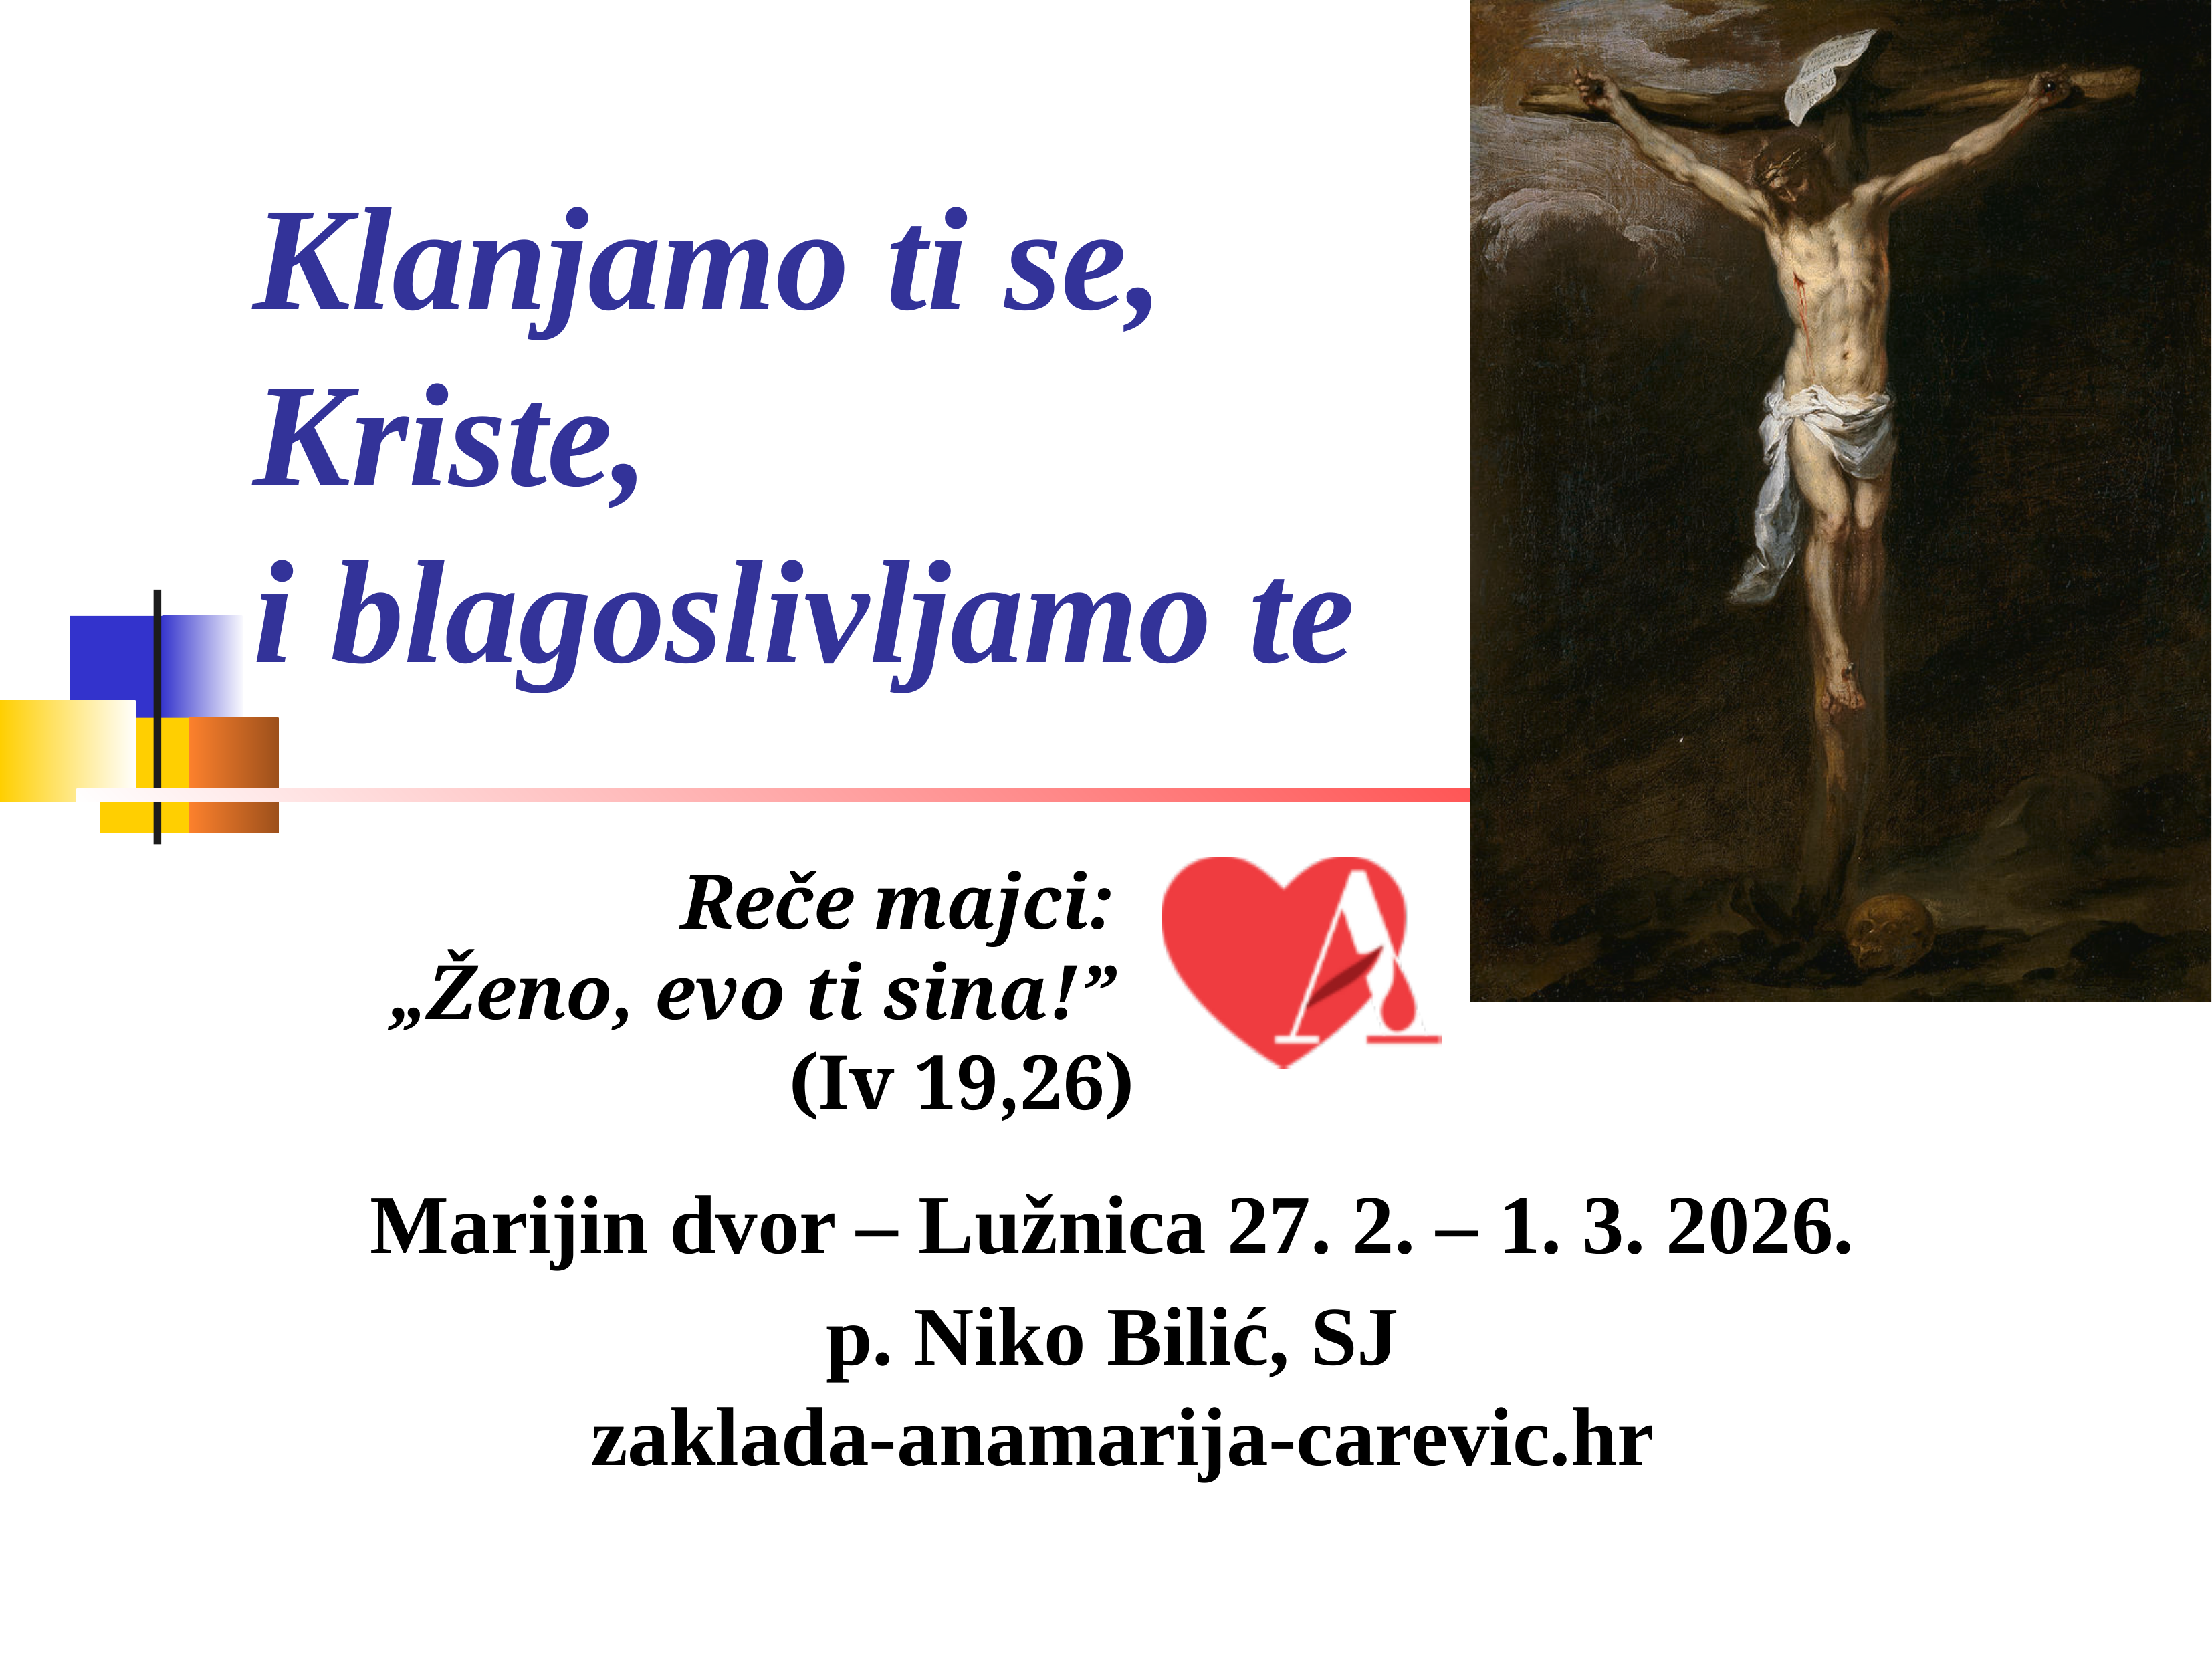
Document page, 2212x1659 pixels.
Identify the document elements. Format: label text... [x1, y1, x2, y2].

picture [1470, 0, 2212, 1002]
picture [1162, 857, 1442, 1069]
title Klanjamo ti se, Kriste, i blagoslivljamo te [243, 87, 1470, 697]
subtitle Marijin dvor – Lužnica 27. 2. – 1. 3. 2026. p. Niko Bilić, SJ zaklada-anamarija-carevic.hr [130, 1165, 2116, 1659]
text_box Reče majci: „Ženo, evo ti sina!” (Iv 19,26) [158, 849, 1145, 1106]
